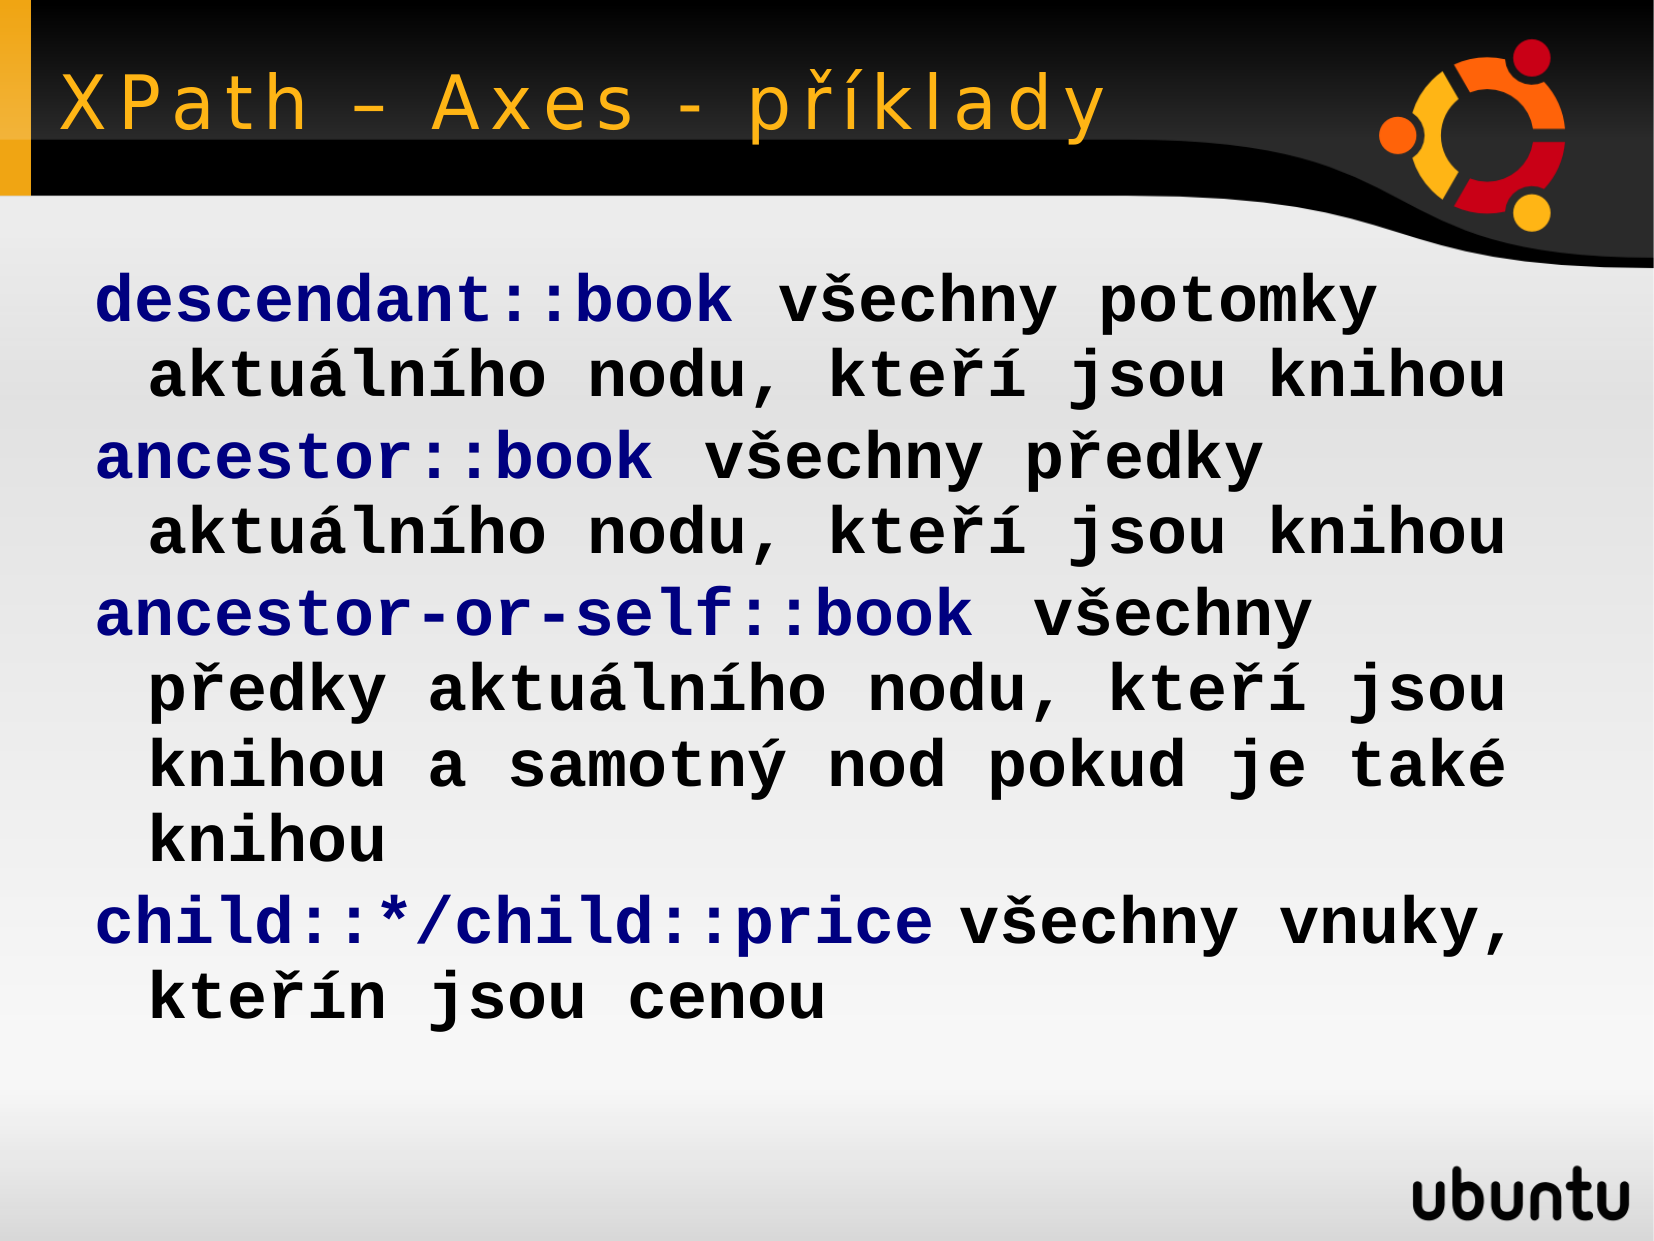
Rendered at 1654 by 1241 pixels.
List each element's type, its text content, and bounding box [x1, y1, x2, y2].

title XPath – Axes - příklady [59, 29, 1270, 178]
picture [0, 0, 1654, 1241]
list descendant::book všechny potomky aktuálního nodu, kteří jsou knihou ancestor::book všechny předky aktuálního nodu, kteří jsou knihou ancestor-or-self::book všechny předky aktuálního nodu, kteří jsou knihou a samotný nod pokud je také knihou child::*/child::price všechny vnuky, kteřín jsou cenou [76, 265, 1565, 1085]
